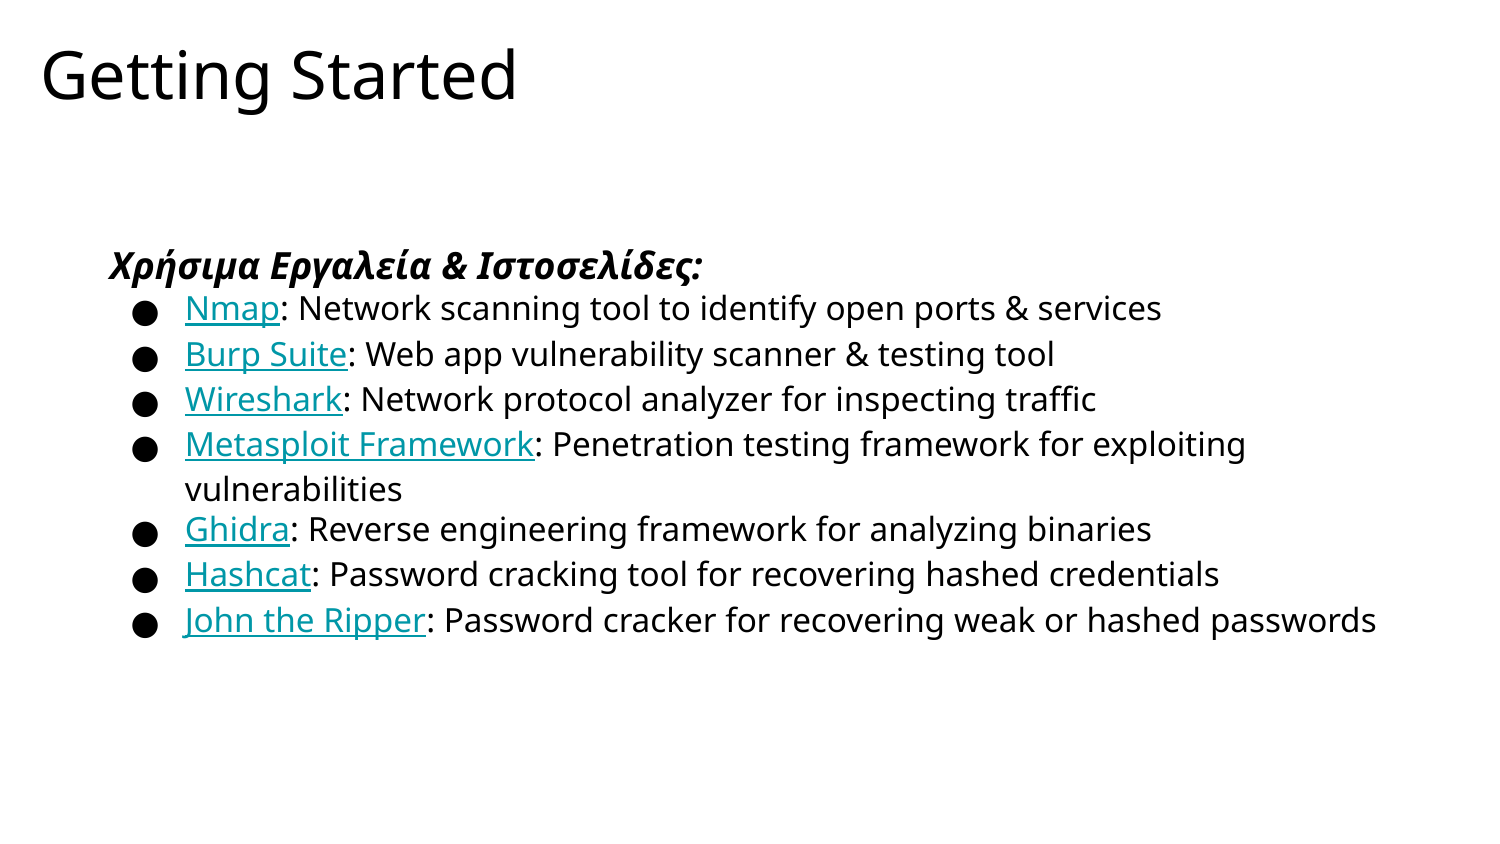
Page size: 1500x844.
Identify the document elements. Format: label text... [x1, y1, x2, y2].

text_box Χρήσιμα Εργαλεία & Ιστοσελίδες: Nmap: Network scanning tool to identify open ports & services Burp Suite: Web app vulnerability scanner & testing tool Wireshark: Network protocol analyzer for inspecting traffic Metasploit Framework: Penetration testing framework for exploiting vulnerabilities Ghidra: Reverse engineering framework for analyzing binaries Hashcat: Password cracking tool for recovering hashed credentials John the Ripper: Password cracker for recovering weak or hashed passwords [94, 235, 1436, 771]
text_box Getting Started >Tools to use [25, 23, 1465, 195]
